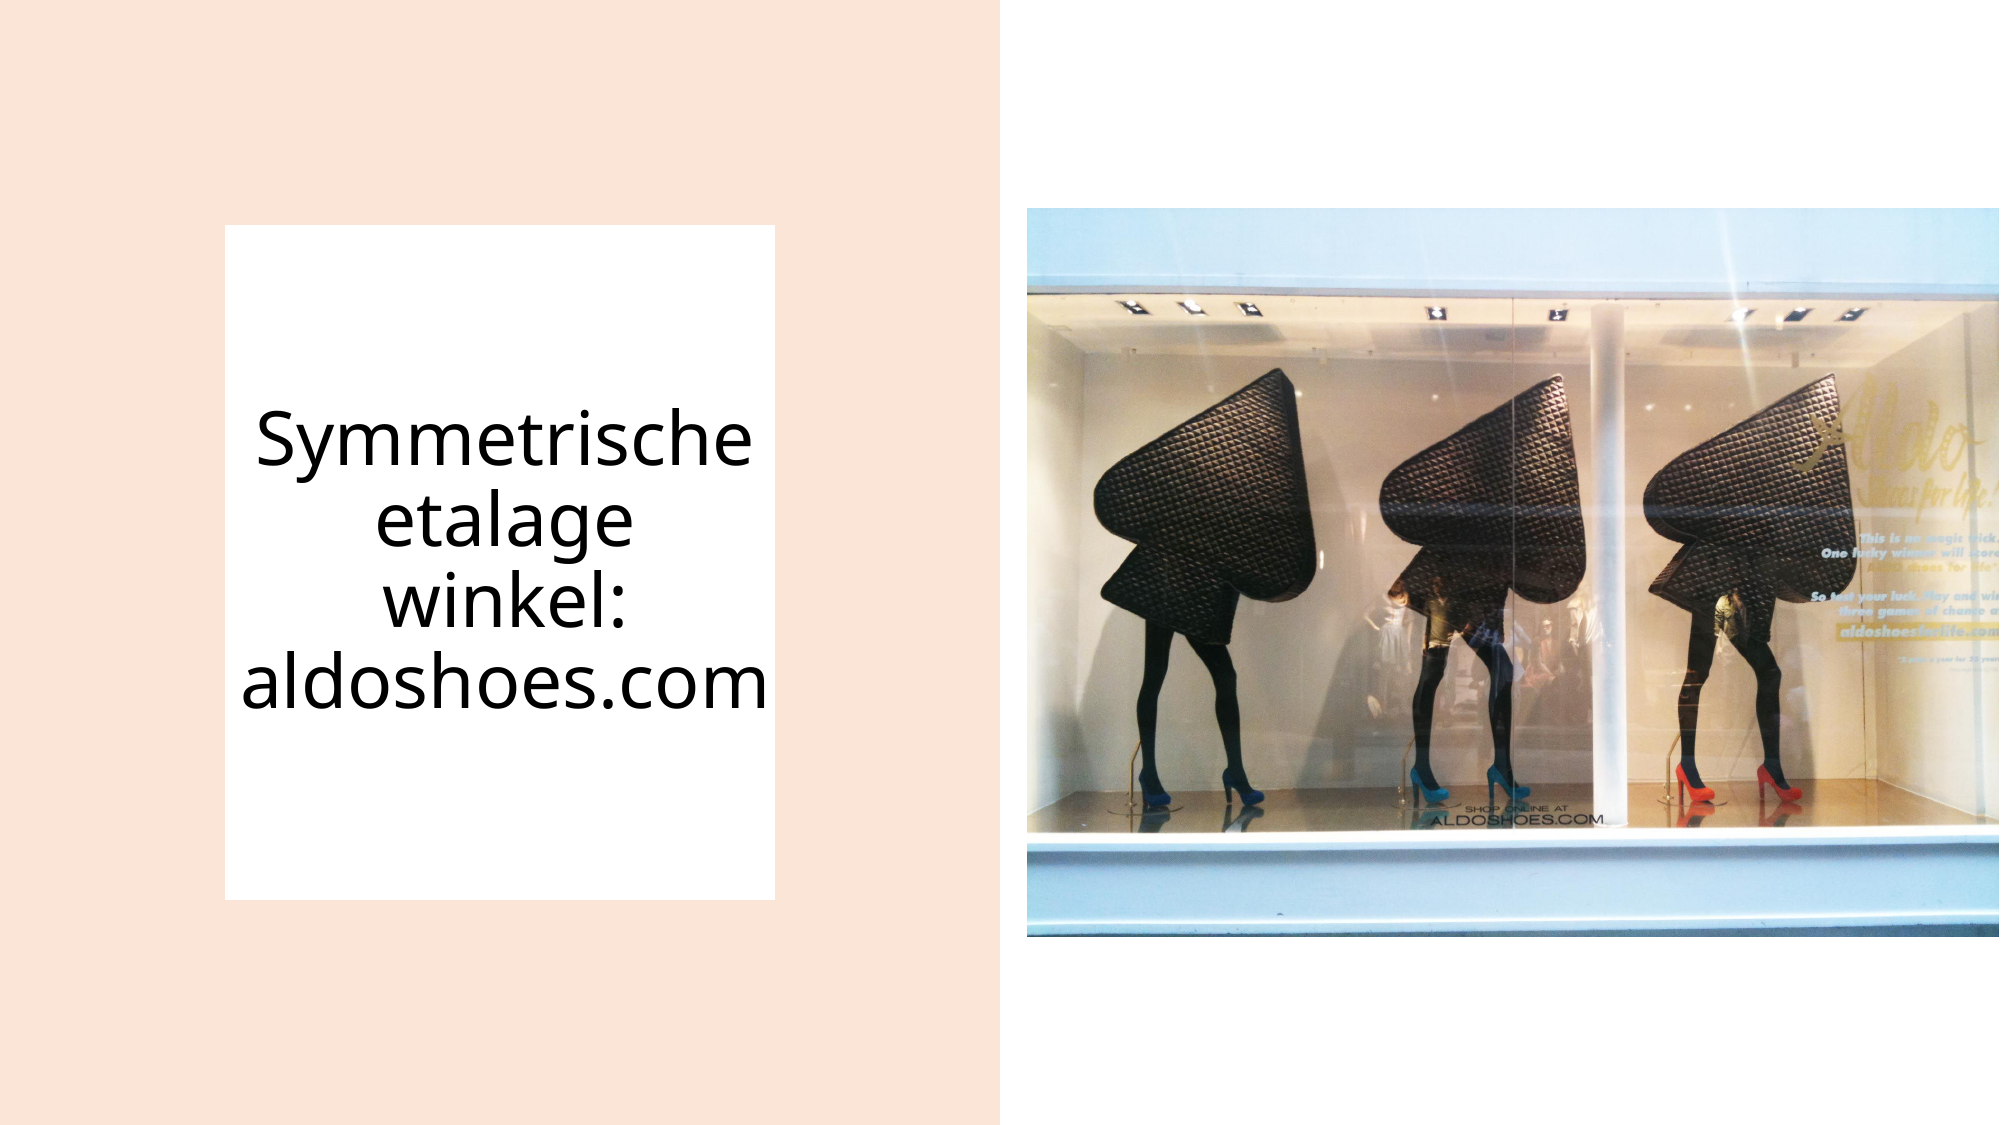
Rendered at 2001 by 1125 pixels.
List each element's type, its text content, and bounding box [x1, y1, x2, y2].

text_box [0, 0, 2000, 1125]
picture [1027, 208, 1999, 937]
title Symmetrische etalage winkel: aldoshoes.com [225, 296, 786, 829]
